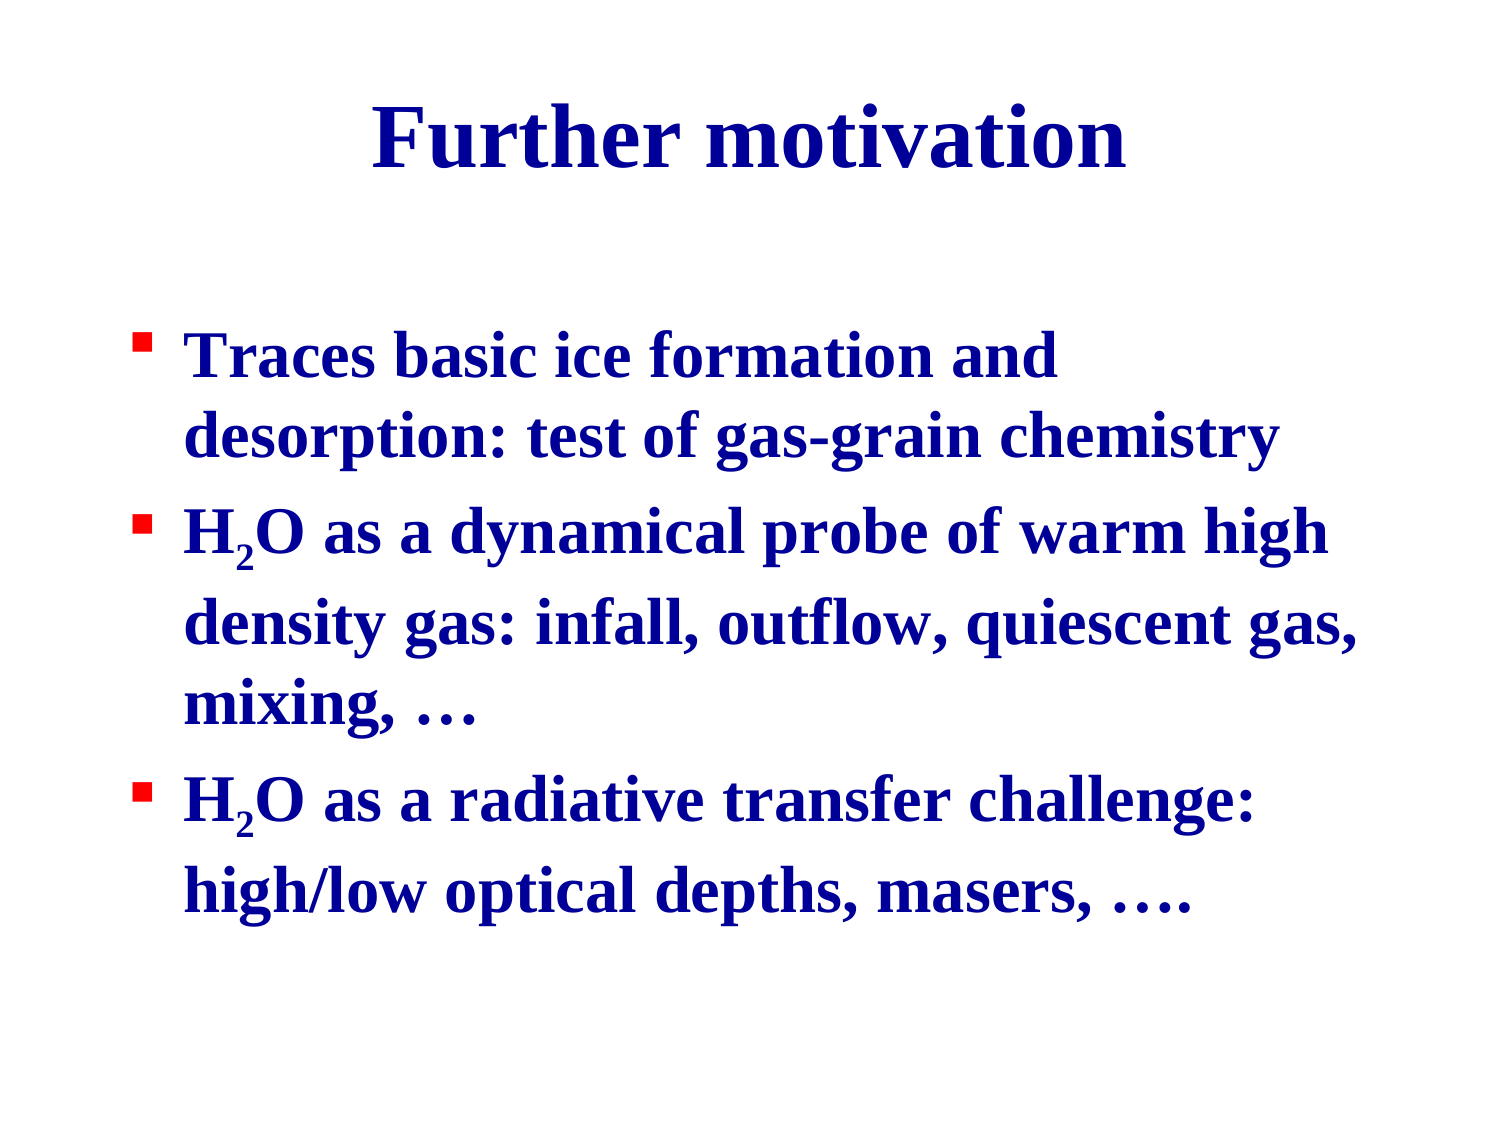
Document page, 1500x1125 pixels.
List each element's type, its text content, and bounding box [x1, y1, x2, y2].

title Further motivation [112, 37, 1388, 206]
list Traces basic ice formation and desorption: test of gas-grain chemistry H2O as a dynamical probe of warm high density gas: infall, outflow, quiescent gas, mixing, … H2O as a radiative transfer challenge: high/low optical depths, masers, …. [112, 206, 1388, 1030]
